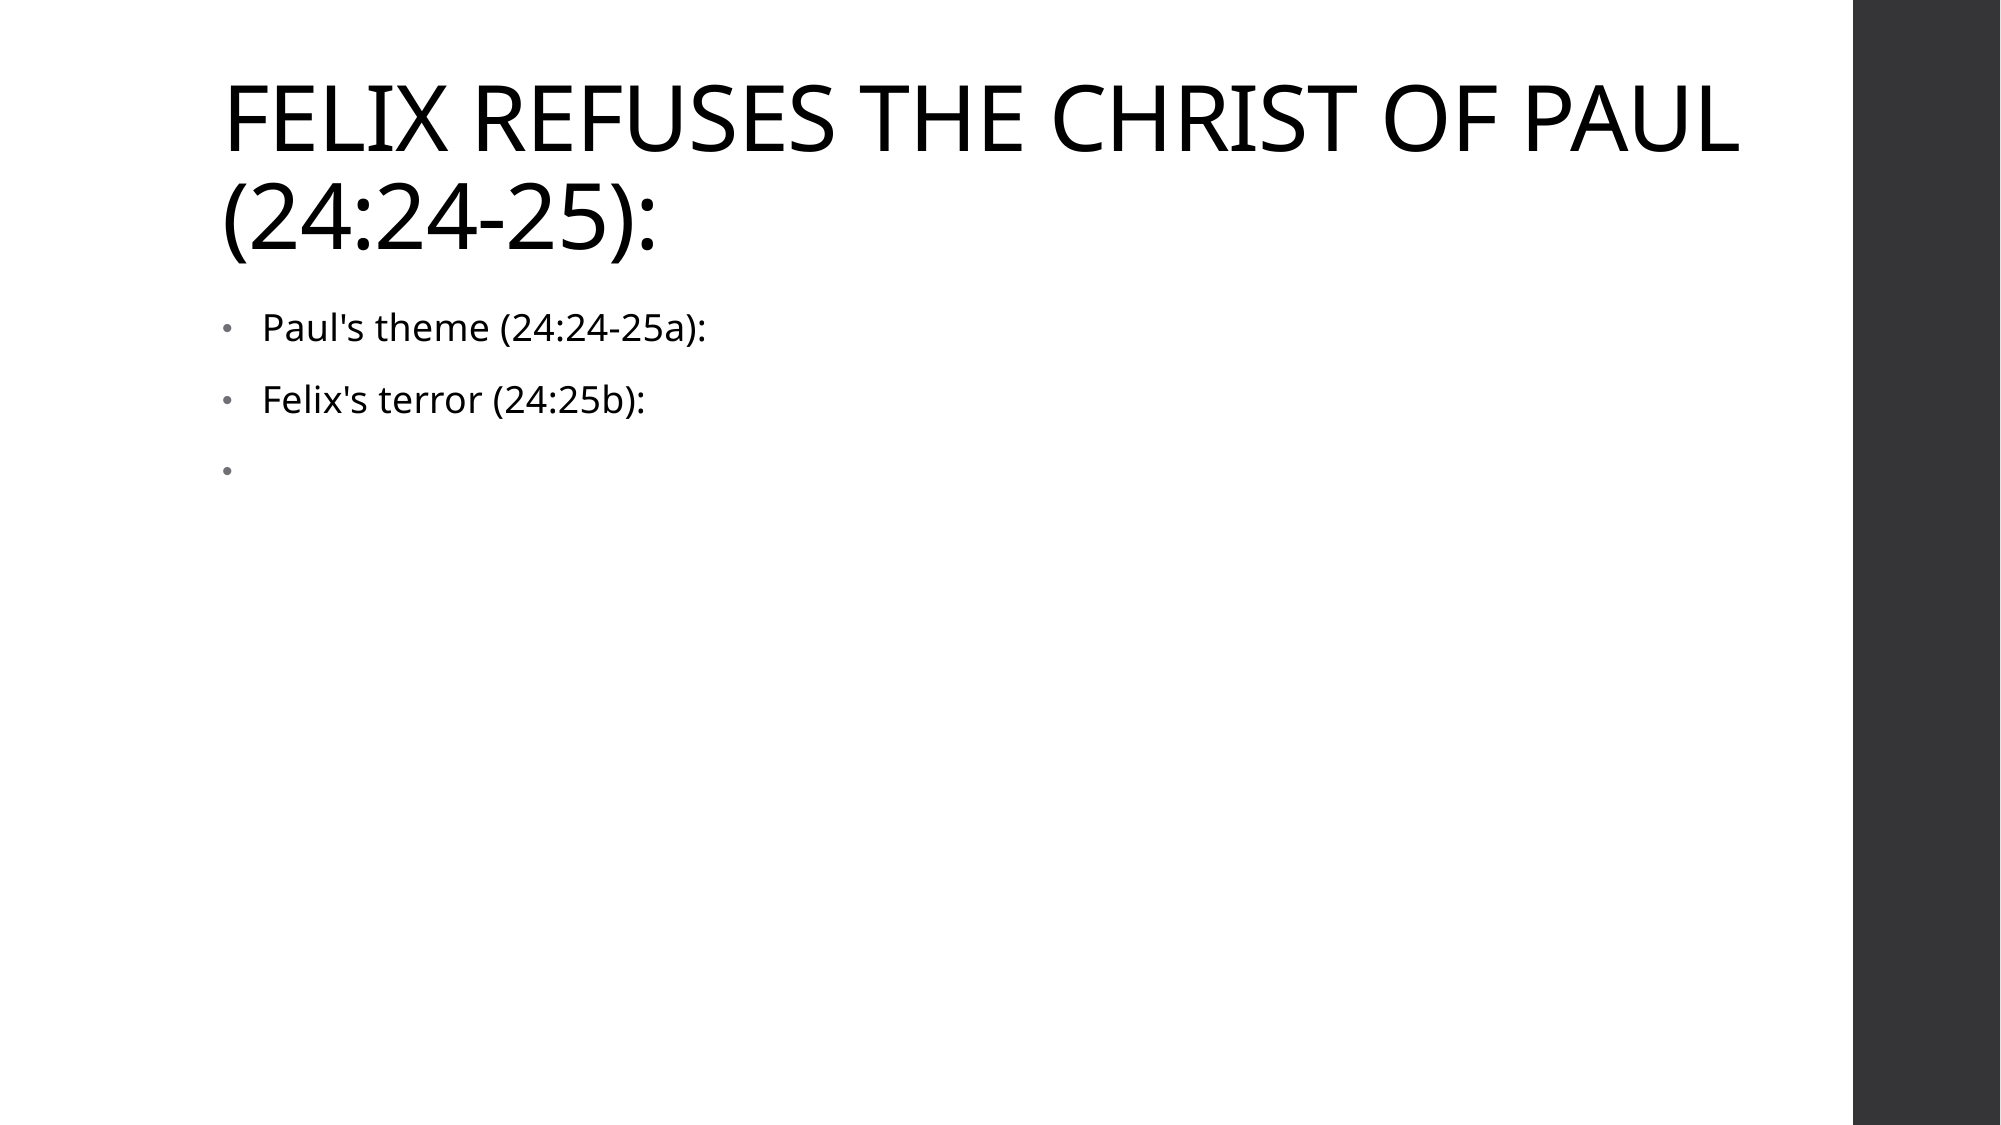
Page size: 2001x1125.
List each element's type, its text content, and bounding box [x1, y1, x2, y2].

title FELIX REFUSES THE CHRIST OF PAUL (24:24-25): [206, 60, 1797, 278]
list Paul's theme (24:24-25a): Felix's terror (24:25b): [206, 299, 1617, 1014]
